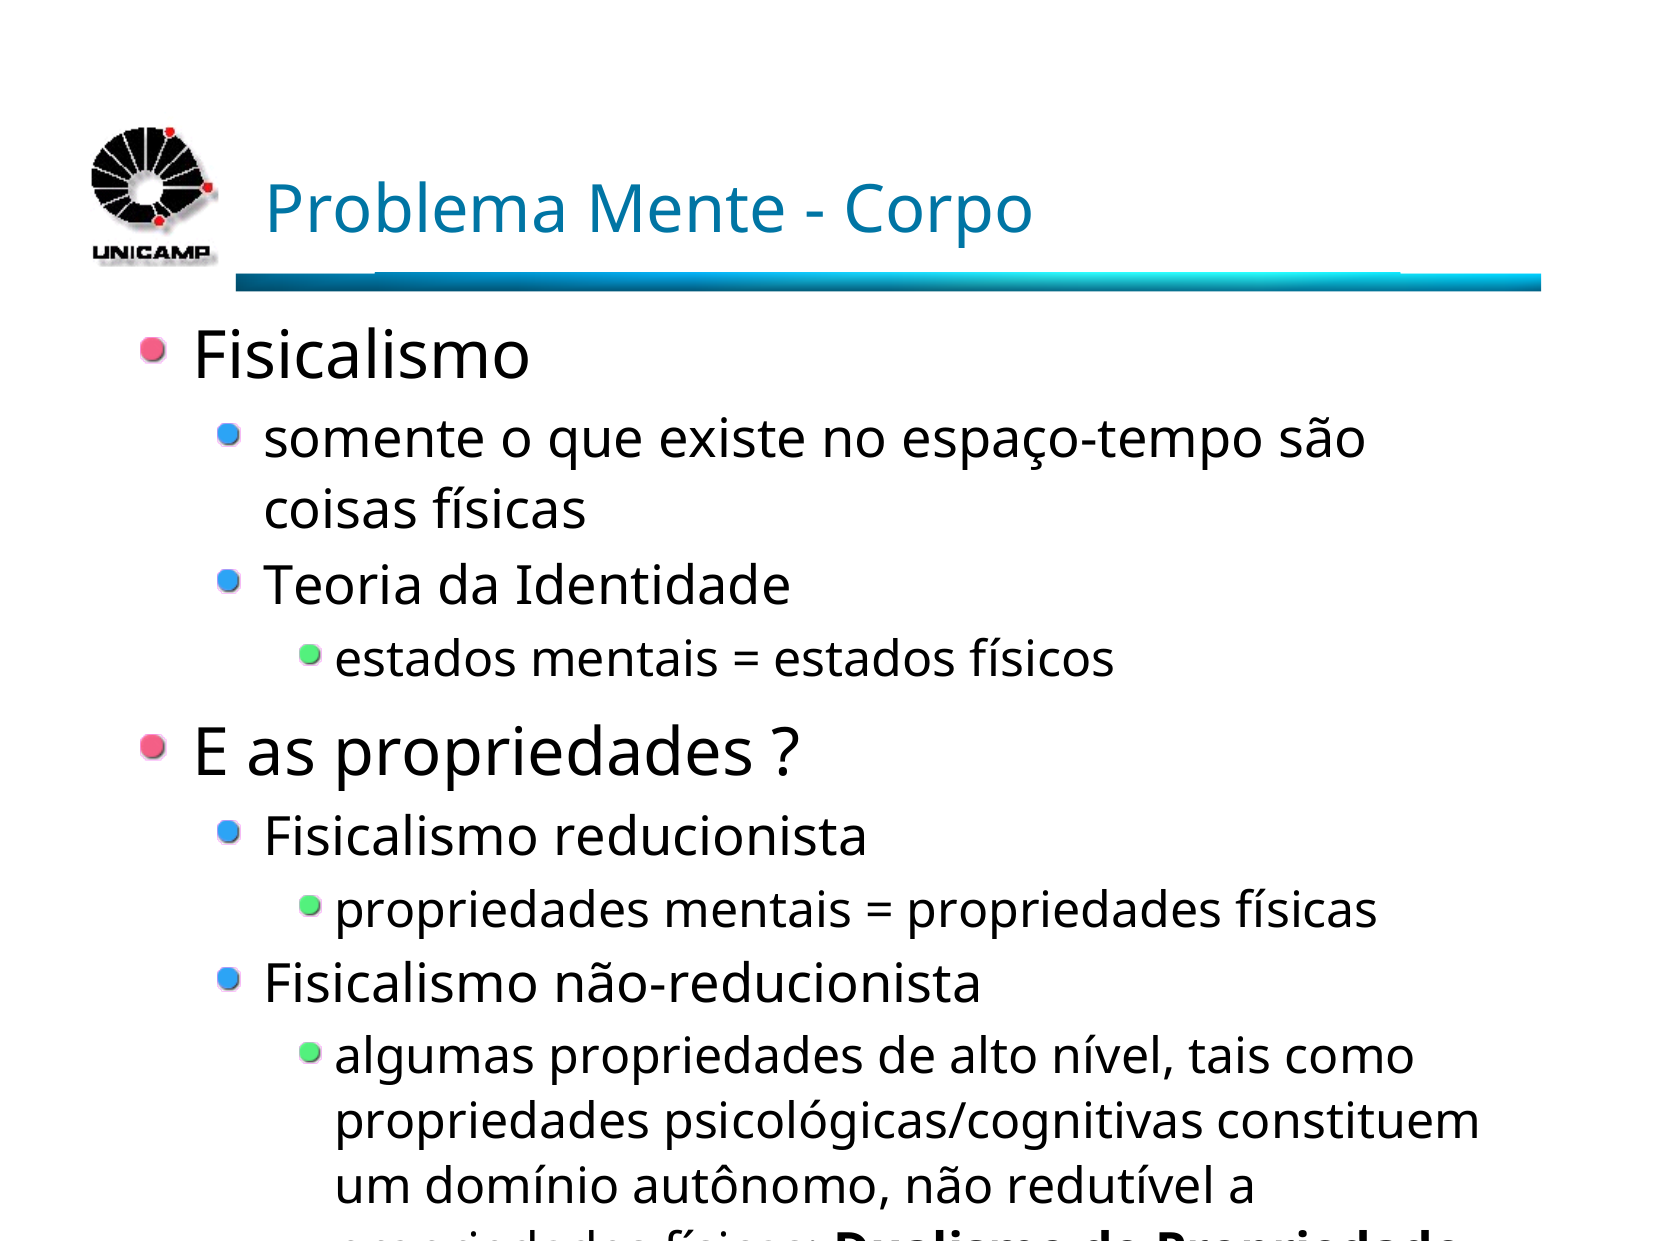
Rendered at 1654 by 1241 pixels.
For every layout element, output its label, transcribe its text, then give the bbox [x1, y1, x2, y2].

picture [125, 272, 1654, 295]
title Problema Mente - Corpo [264, 42, 1534, 250]
list Fisicalismo somente o que existe no espaço-tempo são coisas físicas Teoria da Identidade estados mentais = estados físicos E as propriedades ? Fisicalismo reducionista propriedades mentais = propriedades físicas Fisicalismo não-reducionista algumas propriedades de alto nível, tais como propriedades psicológicas/cognitivas constituem um domínio autônomo, não redutível a propriedades físicas: Dualismo de Propriedade [121, 309, 1534, 1182]
